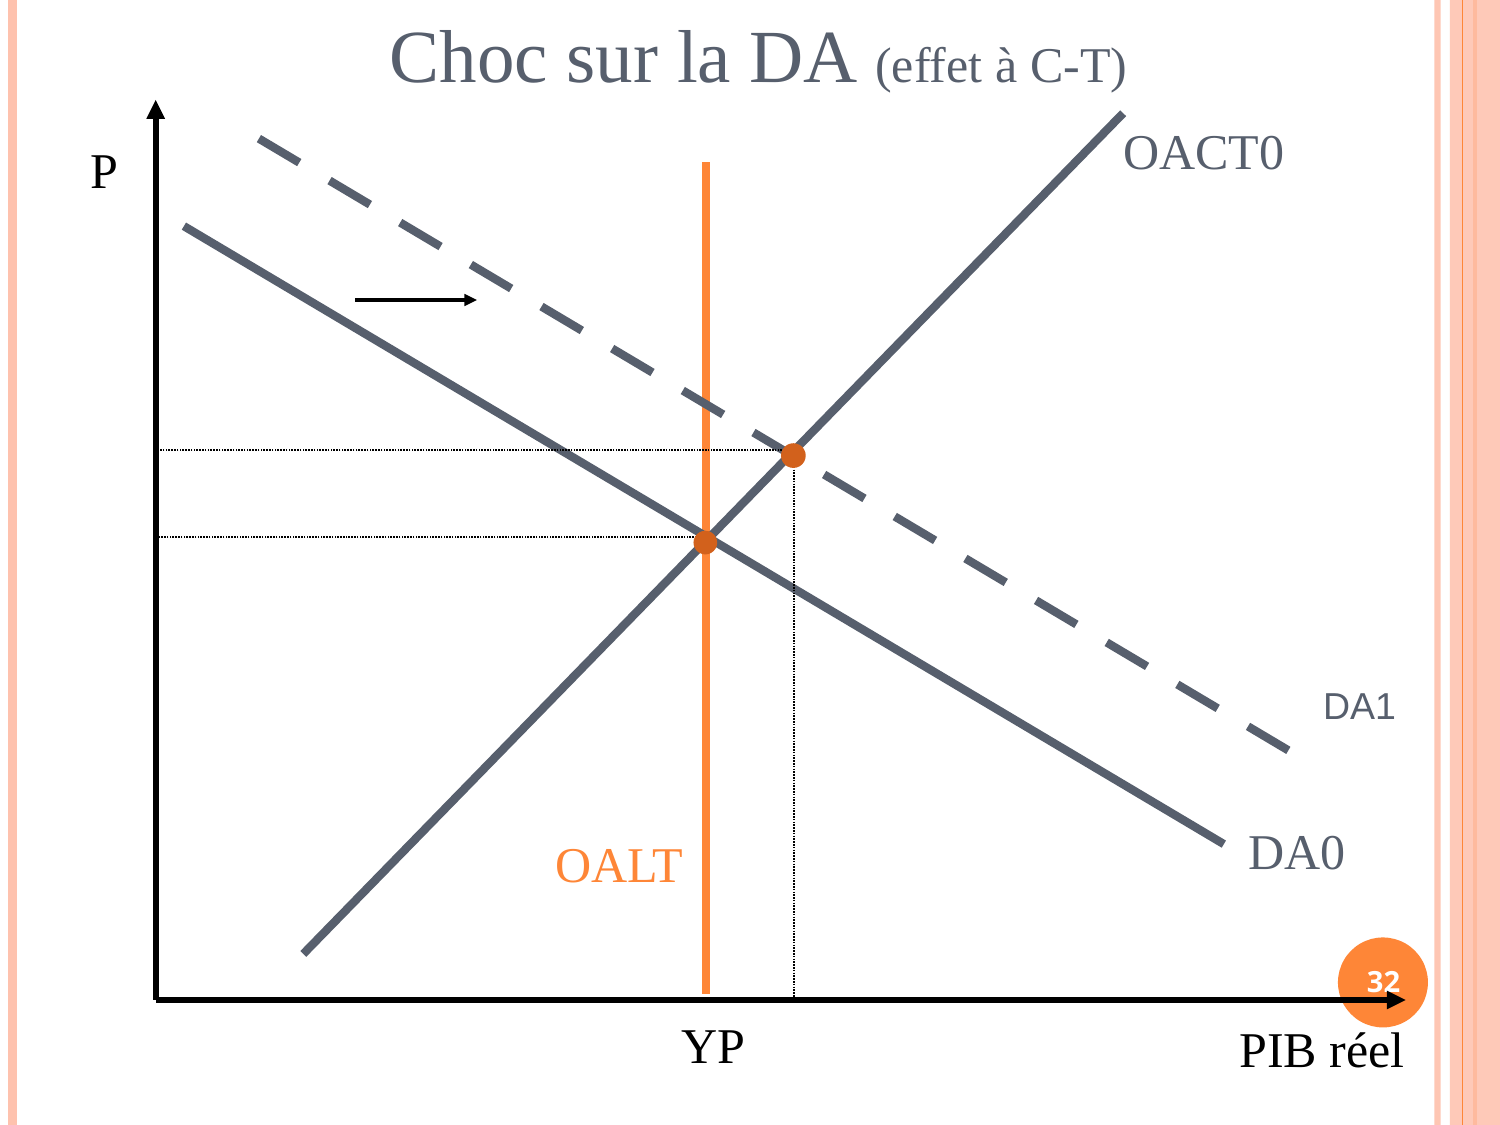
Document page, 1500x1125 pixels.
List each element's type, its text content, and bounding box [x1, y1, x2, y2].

text_box DA1 [1308, 674, 1411, 735]
text_box [781, 443, 806, 468]
text_box Choc sur la DA (effet à C-T) [374, 0, 1213, 105]
text_box DA0 [1233, 812, 1361, 888]
text_box OACT0 [1108, 112, 1312, 188]
slide_number <numéro> [1333, 1003, 1386, 1009]
text_box OALT [540, 824, 699, 900]
text_box P [75, 130, 134, 206]
slide_number <numéro> [1333, 940, 1434, 1009]
text_box PIB réel [1224, 1009, 1500, 1085]
text_box YP [666, 1006, 760, 1082]
text_box [693, 530, 718, 555]
